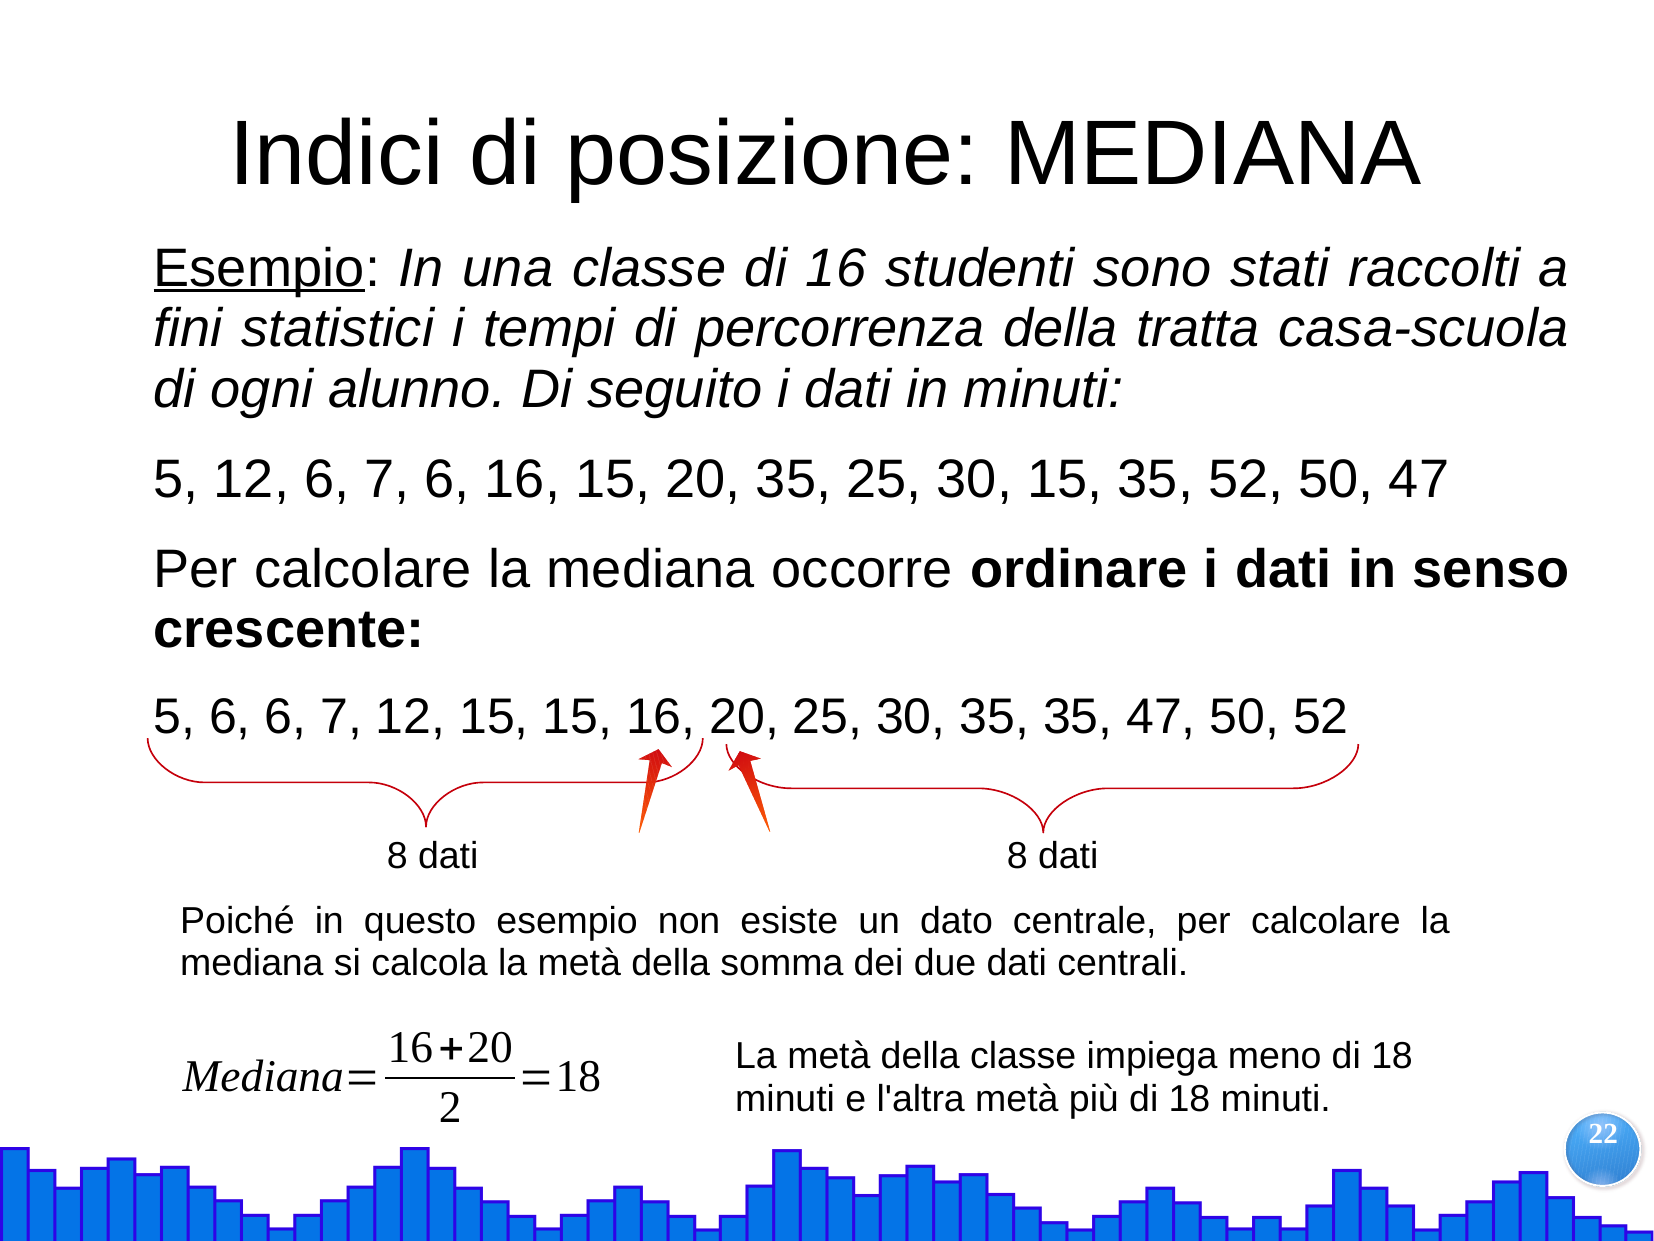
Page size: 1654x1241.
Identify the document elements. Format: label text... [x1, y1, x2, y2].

picture [720, 742, 789, 841]
picture [619, 743, 678, 839]
text_box La metà della classe impiega meno di 18 minuti e l'altra metà più di 18 minuti. [720, 1027, 1477, 1127]
title Indici di posizione: MEDIANA [82, 49, 1571, 237]
text_box Poiché in questo esempio non esiste un dato centrale, per calcolare la mediana si calcola la metà della somma dei due dati centrali. [165, 891, 1465, 991]
text_box [625, 484, 1630, 584]
list Esempio: In una classe di 16 studenti sono stati raccolti a fini statistici i tempi di percorrenza della tratta casa-scuola di ogni alunno. Di seguito i dati in minuti: 5, 12, 6, 7, 6, 16, 15, 20, 35, 25, 30, 15, 35, 52, 50, 47 Per calcolare la mediana occorre ordinare i dati in senso crescente: 5, 6, 6, 7, 12, 15, 15, 16, 20, 25, 30, 35, 35, 47, 50, 52 [82, 237, 1571, 957]
text_box 8 dati [372, 826, 632, 884]
picture [0, 1147, 1654, 1241]
text_box 8 dati [992, 826, 1252, 884]
chart [168, 1022, 615, 1132]
